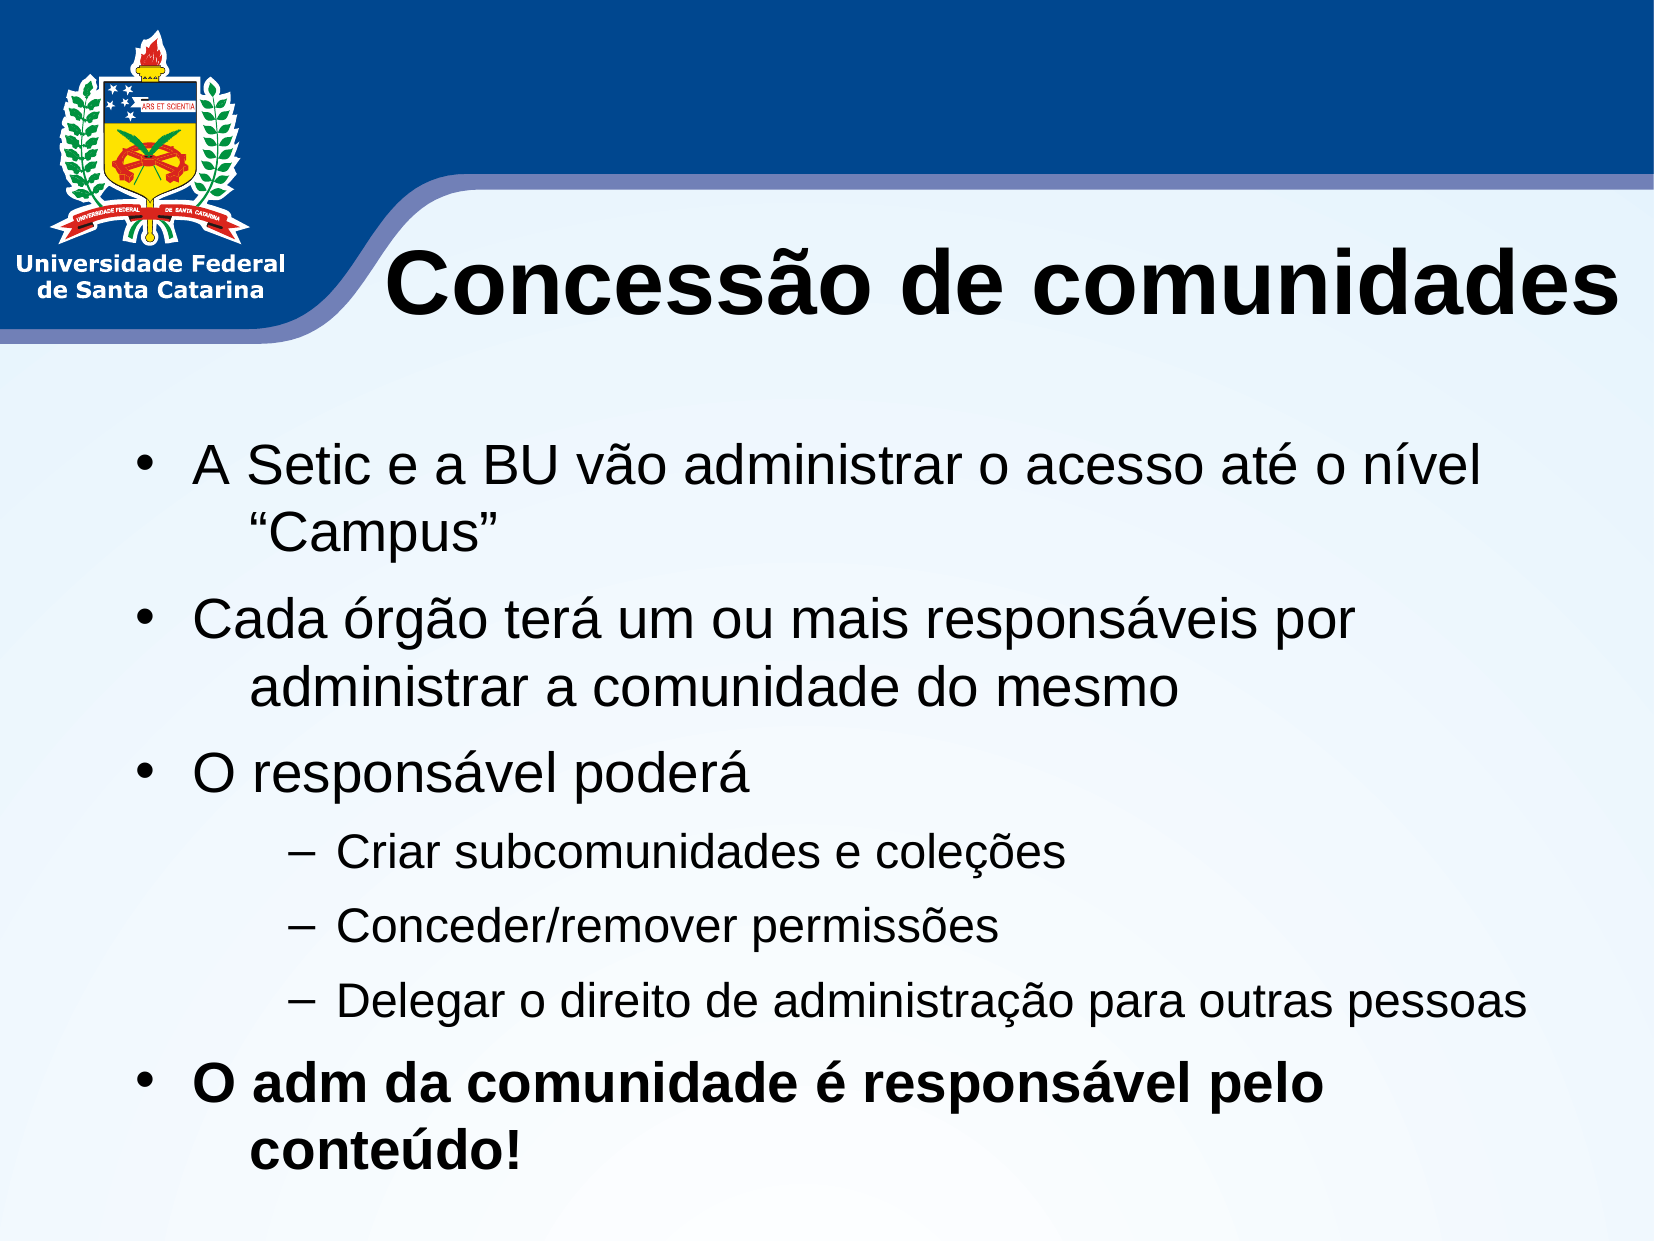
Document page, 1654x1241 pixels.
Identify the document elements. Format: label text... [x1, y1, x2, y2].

list A Setic e a BU vão administrar o acesso até o nível “Campus” Cada órgão terá um ou mais responsáveis por administrar a comunidade do mesmo O responsável poderá Criar subcomunidades e coleções Conceder/remover permissões Delegar o direito de administração para outras pessoas O adm da comunidade é responsável pelo conteúdo! [135, 427, 1536, 1241]
title Concessão de comunidades [260, 174, 1654, 382]
